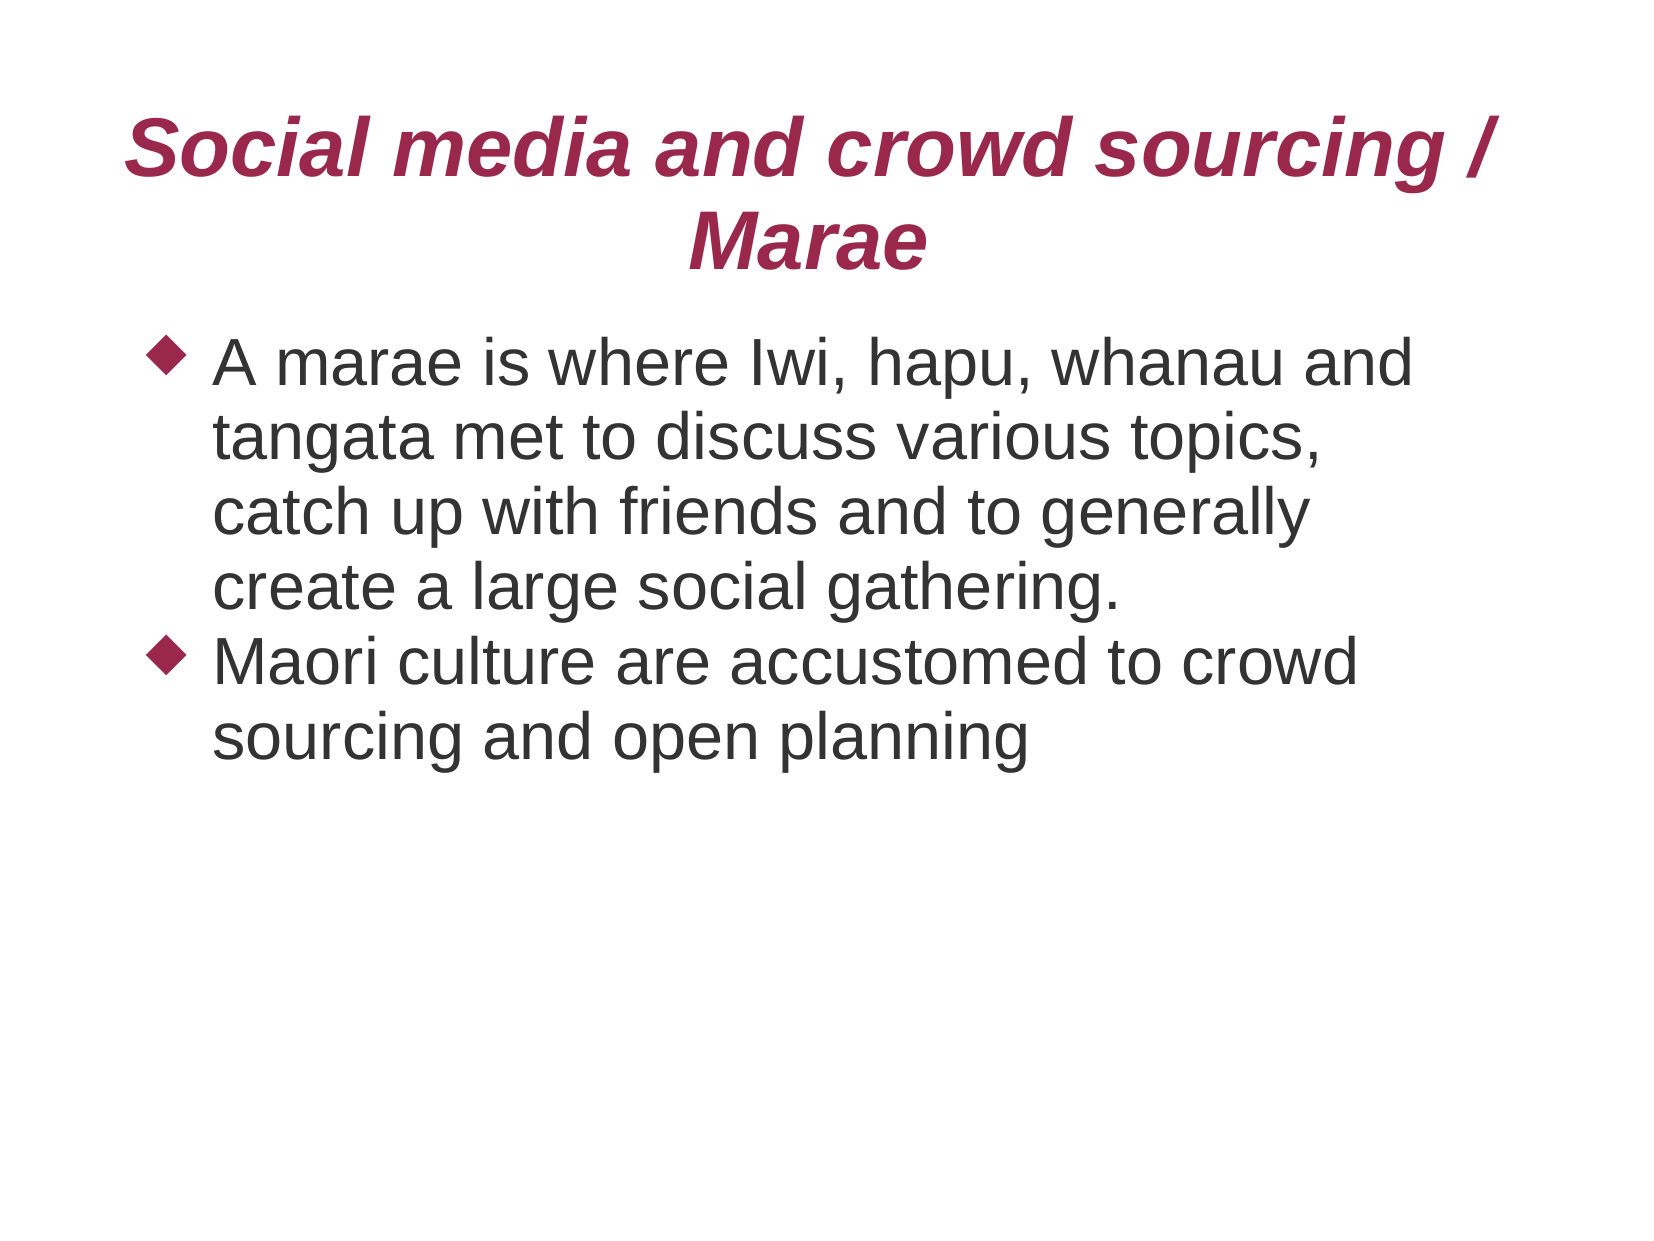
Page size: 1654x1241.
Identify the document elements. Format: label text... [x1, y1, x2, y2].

title Social media and crowd sourcing /Marae [82, 90, 1536, 298]
list A marae is where Iwi, hapu, whanau and tangata met to discuss various topics, catch up with friends and to generally create a large social gathering. Maori culture are accustomed to crowd sourcing and open planning [129, 324, 1489, 975]
